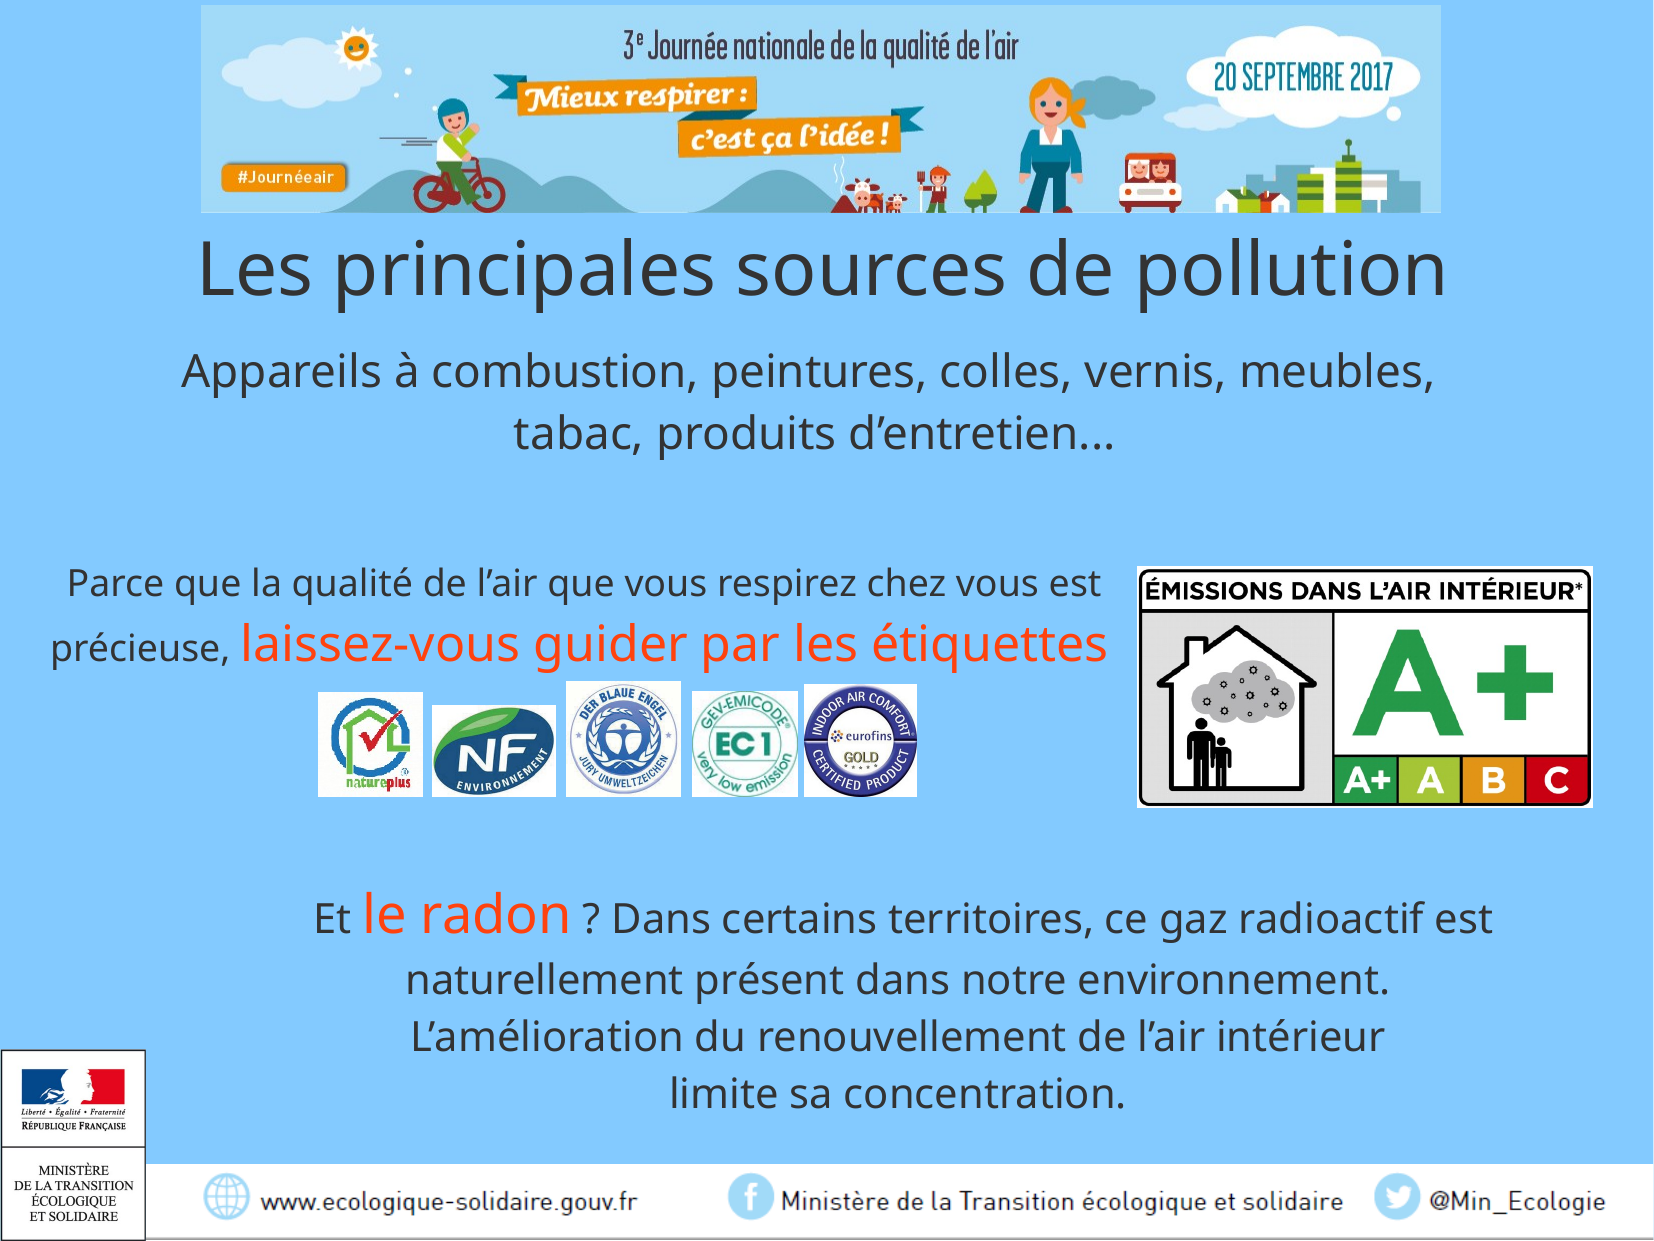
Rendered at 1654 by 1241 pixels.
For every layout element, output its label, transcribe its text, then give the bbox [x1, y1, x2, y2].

picture [318, 692, 423, 797]
picture [1137, 566, 1593, 808]
text_box Et le radon ? Dans certains territoires, ce gaz radioactif est naturellement présent dans notre environnement. L’amélioration du renouvellement de l’air intérieur limite sa concentration. [212, 880, 1595, 1117]
picture [0, 1049, 1654, 1241]
picture [432, 705, 556, 797]
text_box Appareils à combustion, peintures, colles, vernis, meubles, tabac, produits d’entretien... [59, 330, 1571, 478]
picture [692, 691, 798, 797]
picture [566, 681, 681, 797]
picture [804, 684, 917, 797]
text_box Les principales sources de pollution [118, 205, 1548, 327]
text_box Parce que la qualité de l’air que vous respirez chez vous est précieuse, laissez-vous guider par les étiquettes [47, 531, 1123, 701]
picture [201, 5, 1441, 213]
